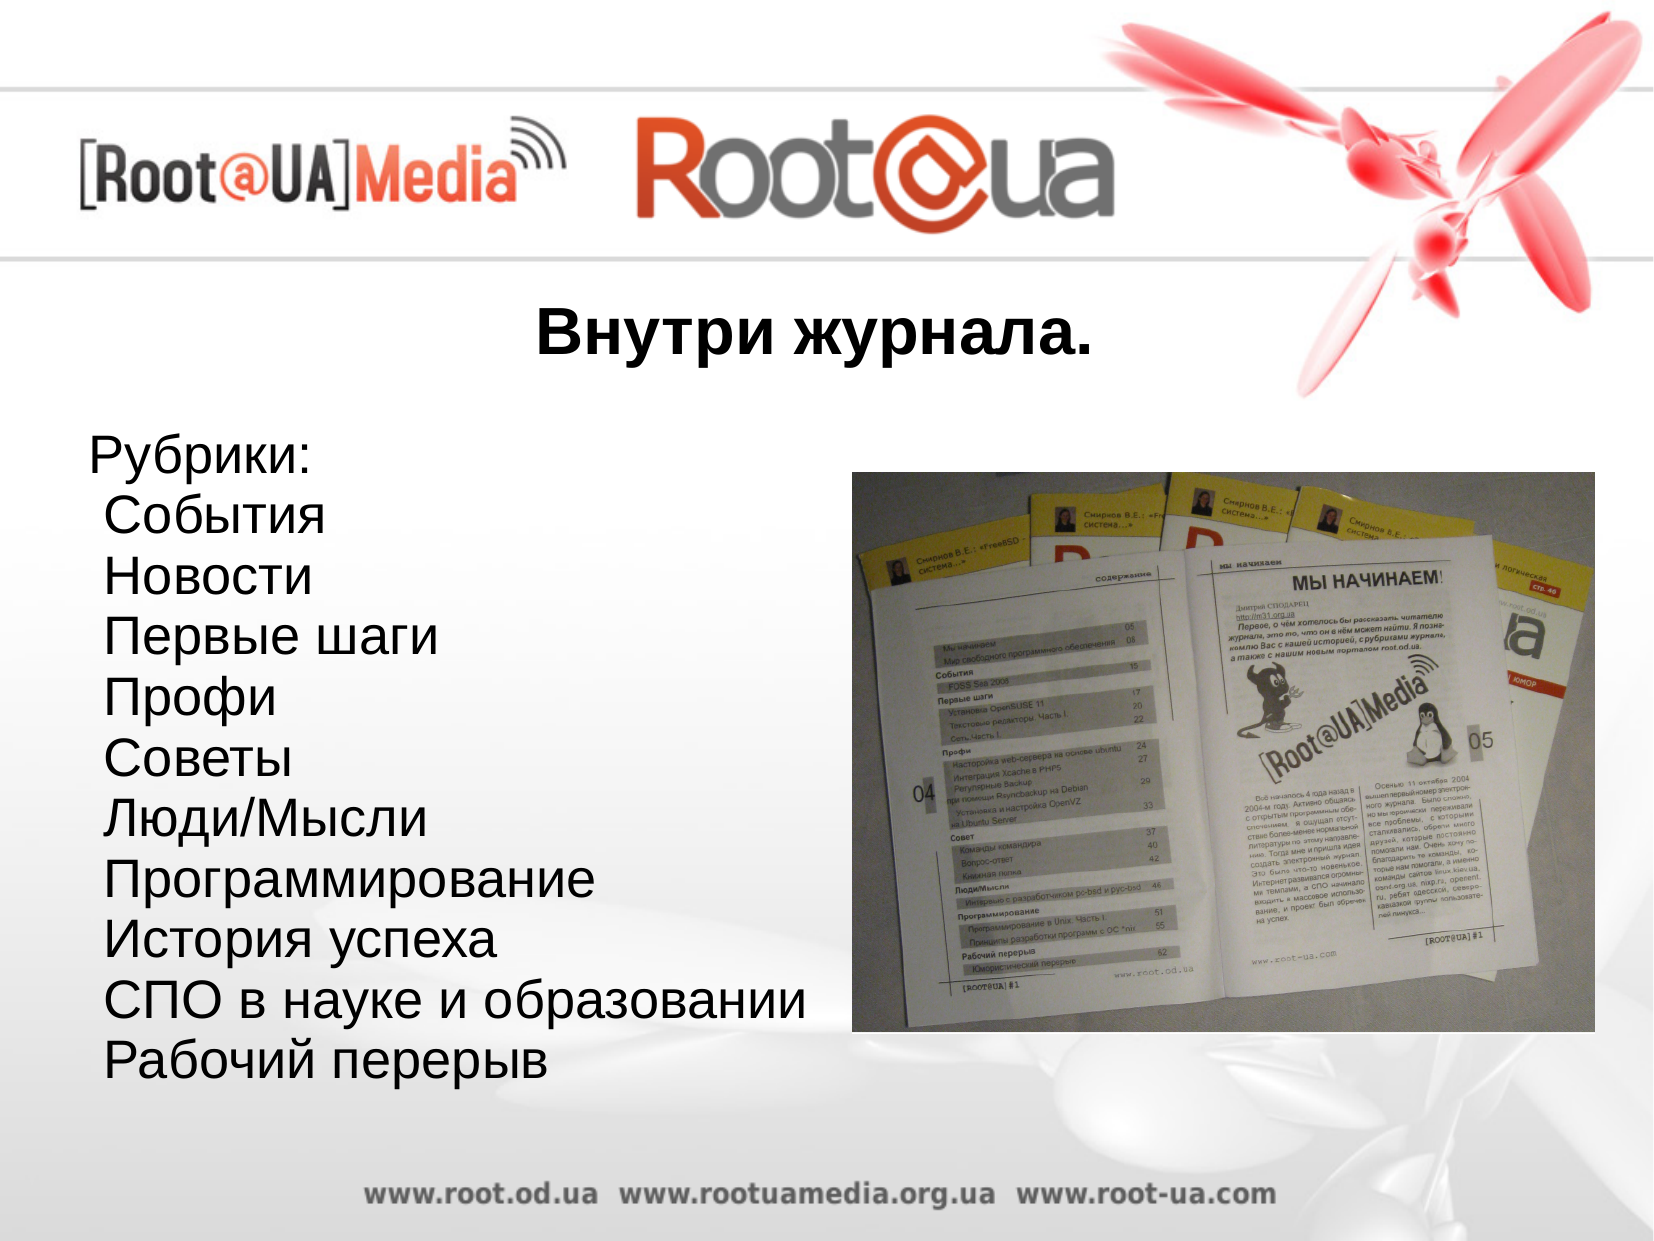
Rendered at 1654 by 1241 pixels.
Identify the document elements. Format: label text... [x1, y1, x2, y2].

picture [0, 0, 1654, 1241]
text_box Рубрики: События Новости Первые шаги Профи Советы Люди/Мысли Программирование История успеха СПО в науке и образовании Рабочий перерыв [88, 413, 857, 1102]
title Внутри журнала. [70, 228, 1560, 436]
